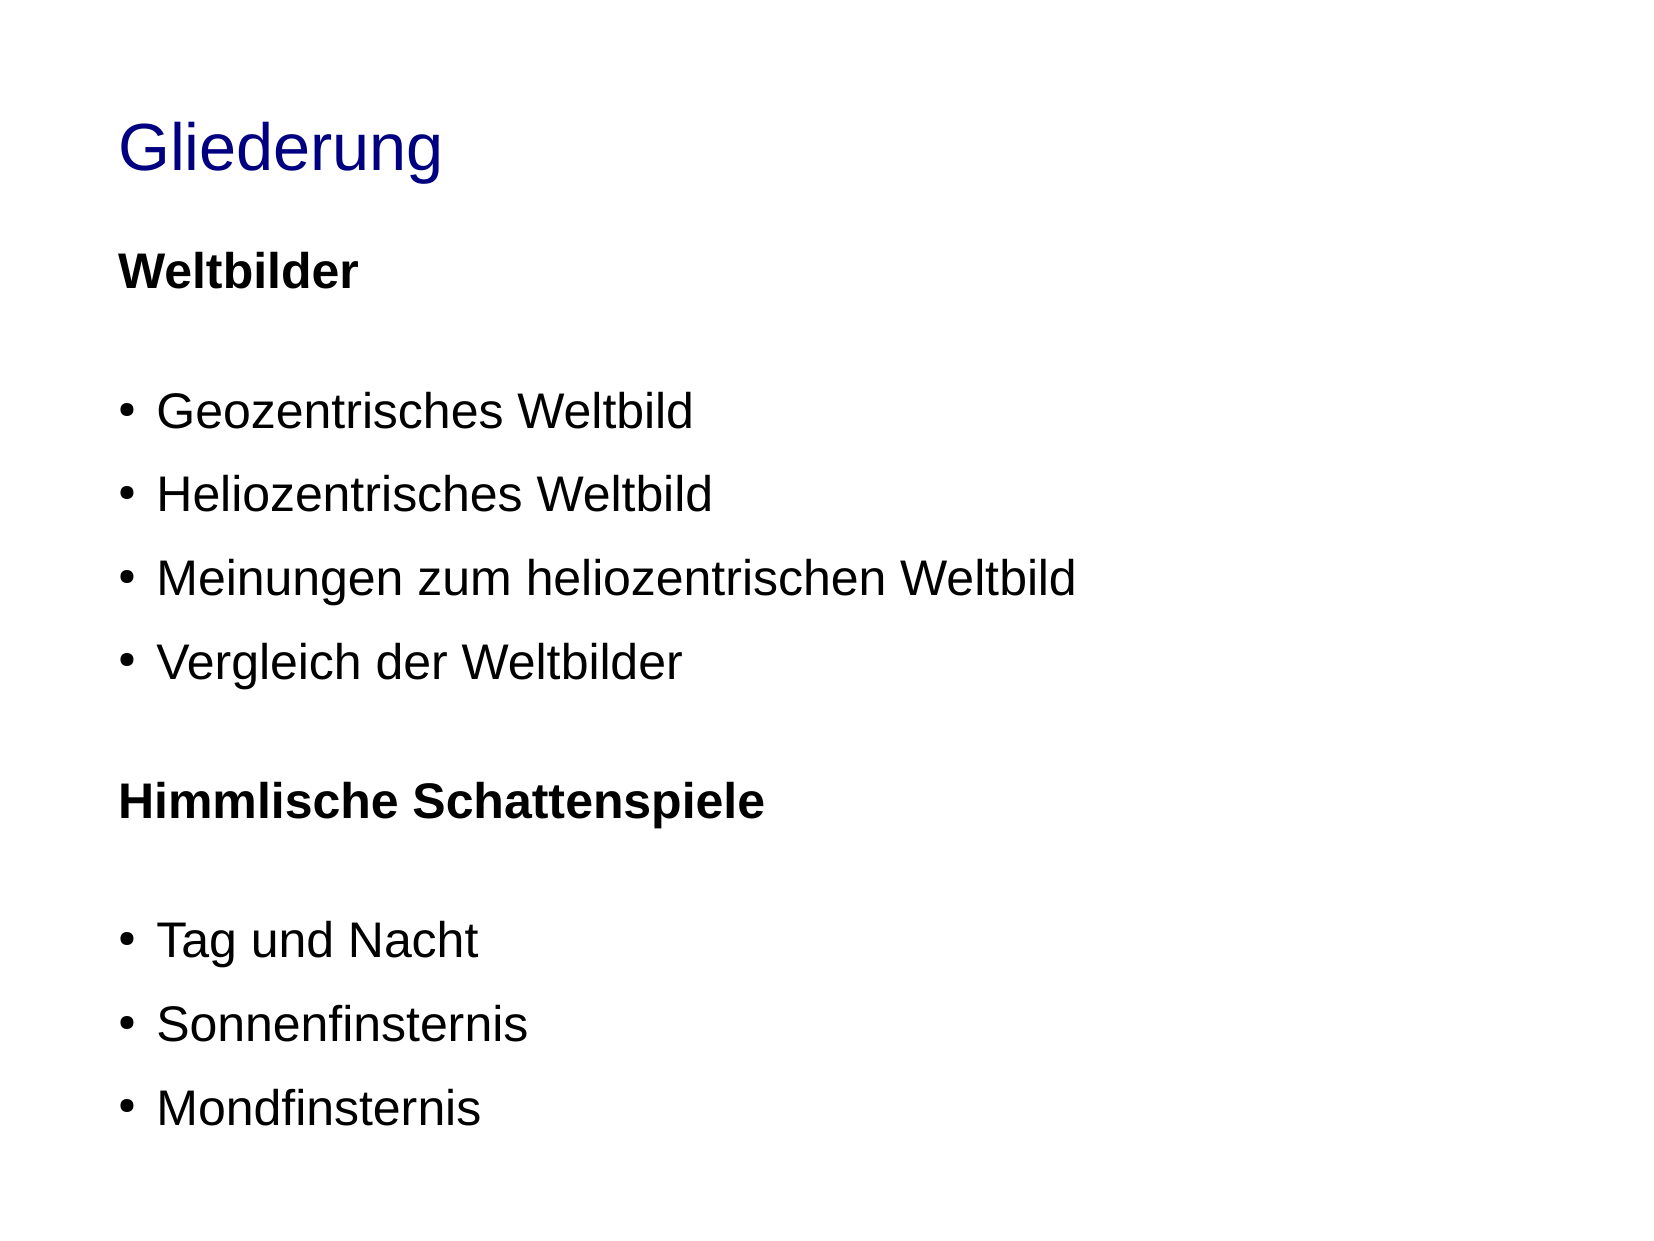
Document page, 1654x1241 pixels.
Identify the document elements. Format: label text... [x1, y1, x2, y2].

text_box Weltbilder Geozentrisches Weltbild Heliozentrisches Weltbild Meinungen zum heliozentrischen Weltbild Vergleich der Weltbilder Himmlische Schattenspiele Tag und Nacht Sonnenfinsternis Mondfinsternis [118, 236, 1365, 1147]
title Gliederung [118, 88, 1607, 207]
